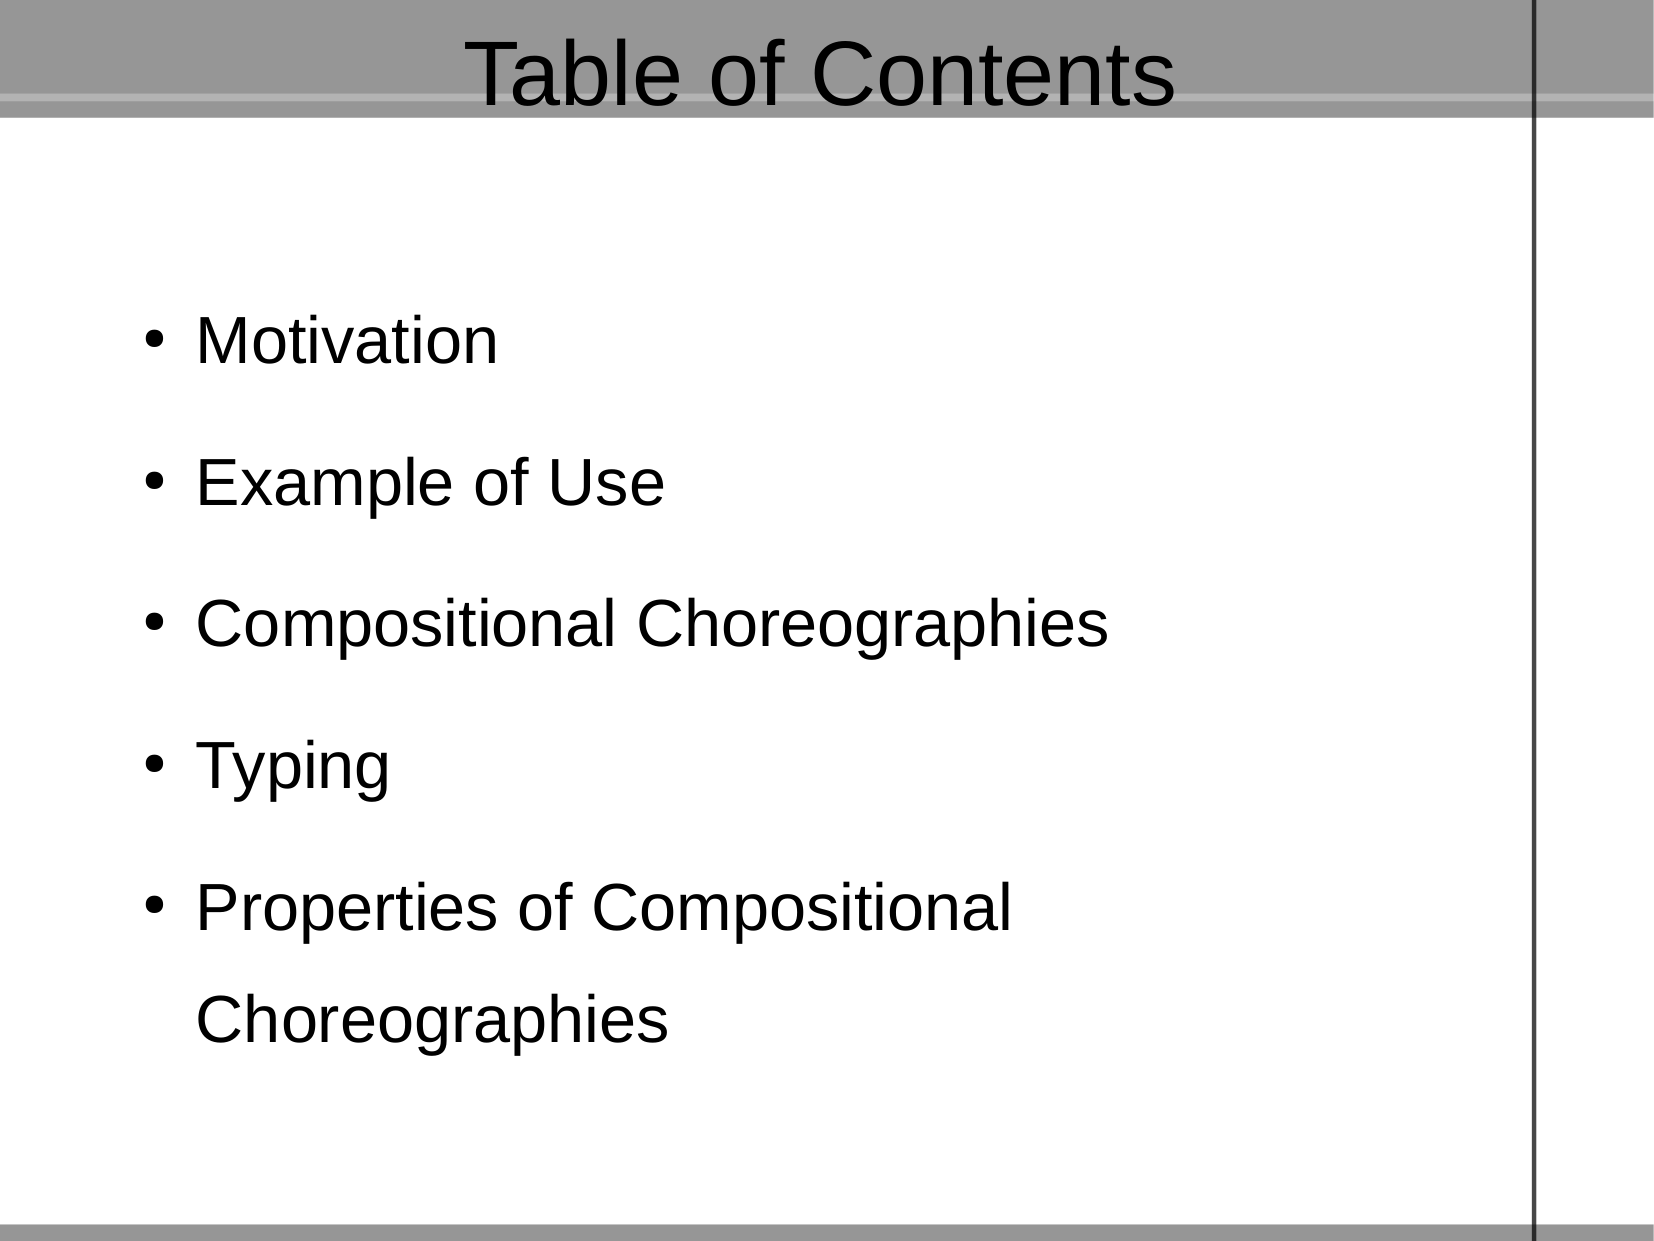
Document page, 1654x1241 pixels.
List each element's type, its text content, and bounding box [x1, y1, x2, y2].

title Table of Contents [76, 0, 1565, 178]
list Motivation Example of Use Compositional Choreographies Typing Properties of Compositional Choreographies [124, 265, 1506, 1048]
picture [0, 0, 1654, 1241]
